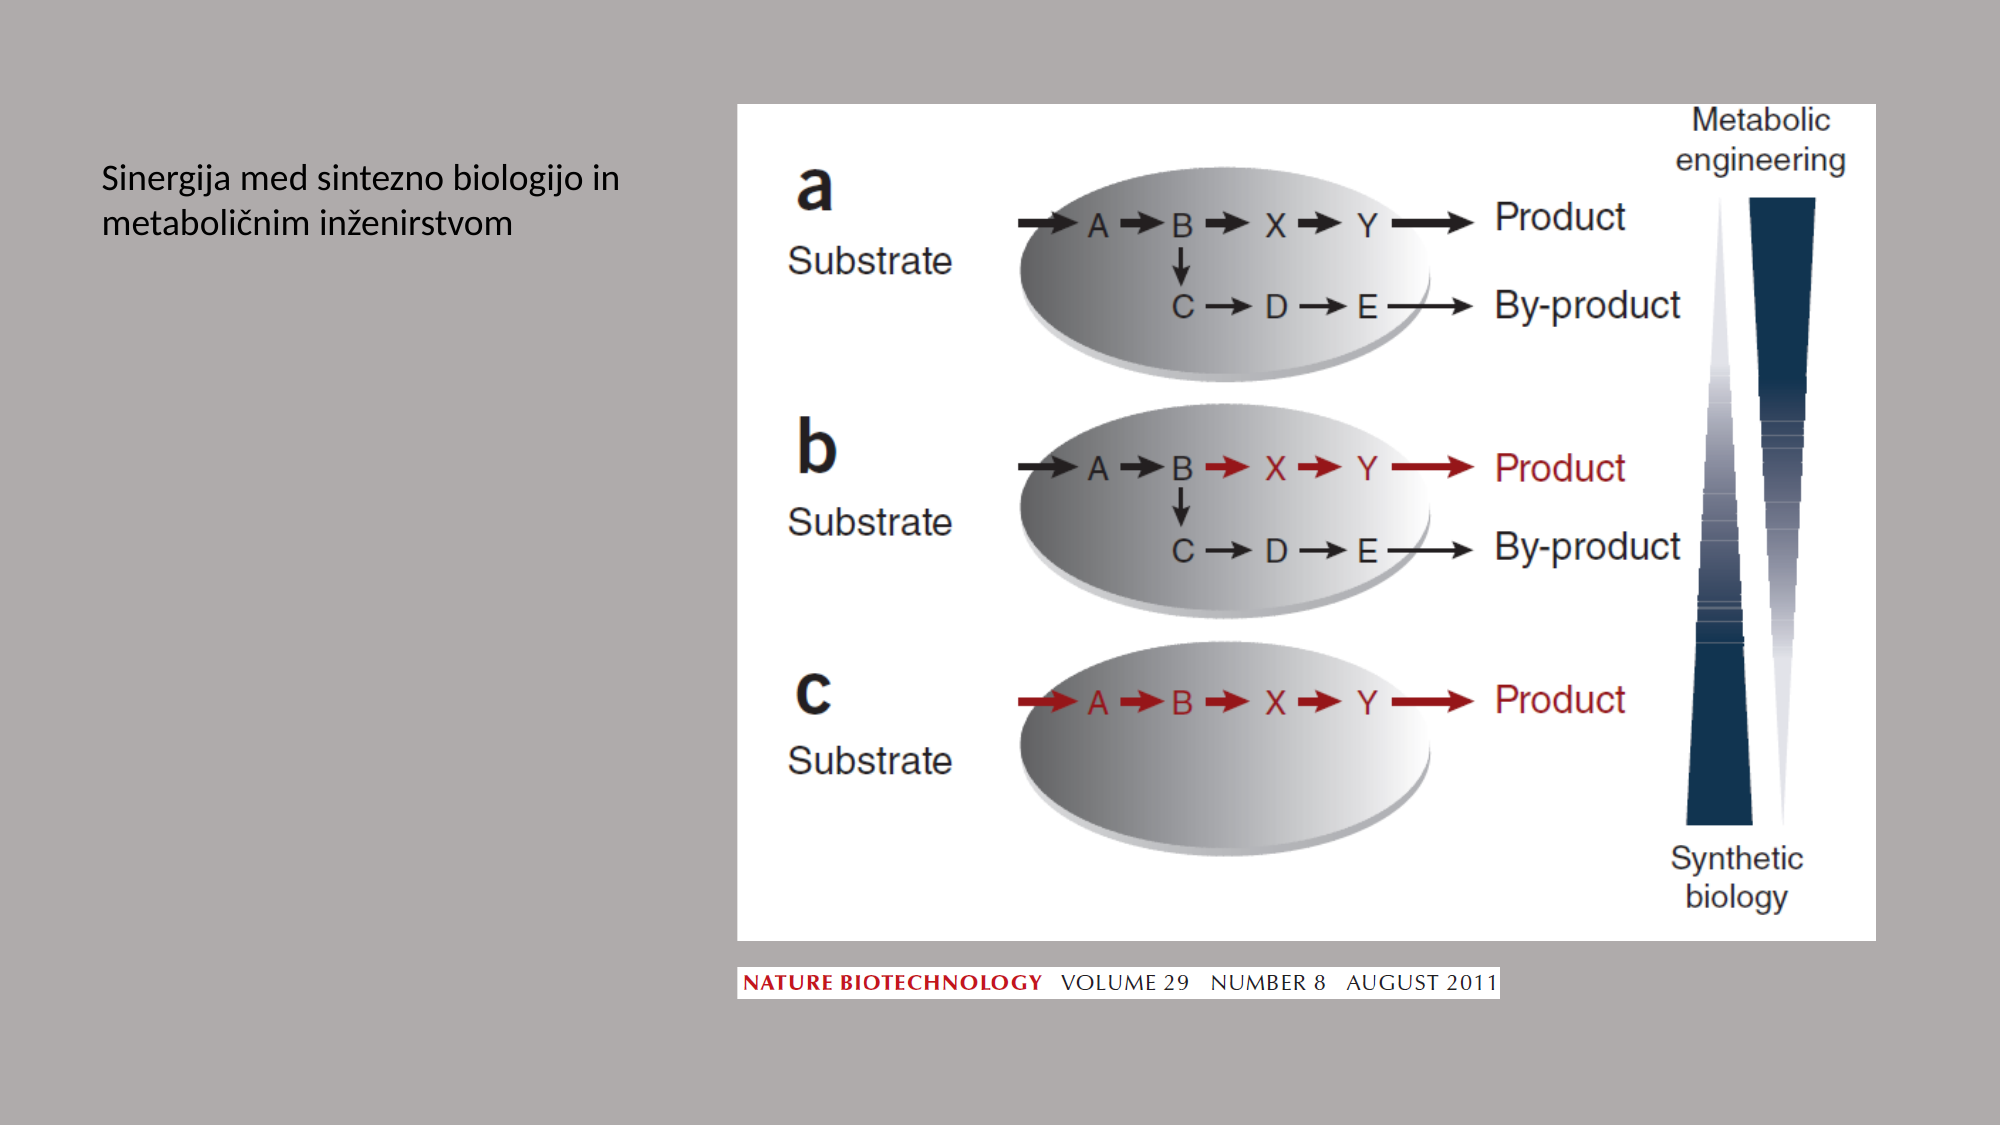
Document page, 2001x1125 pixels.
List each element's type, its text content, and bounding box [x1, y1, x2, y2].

picture [737, 967, 1500, 999]
text_box Sinergija med sintezno biologijo in metaboličnim inženirstvom [86, 145, 636, 251]
picture [737, 104, 1876, 941]
